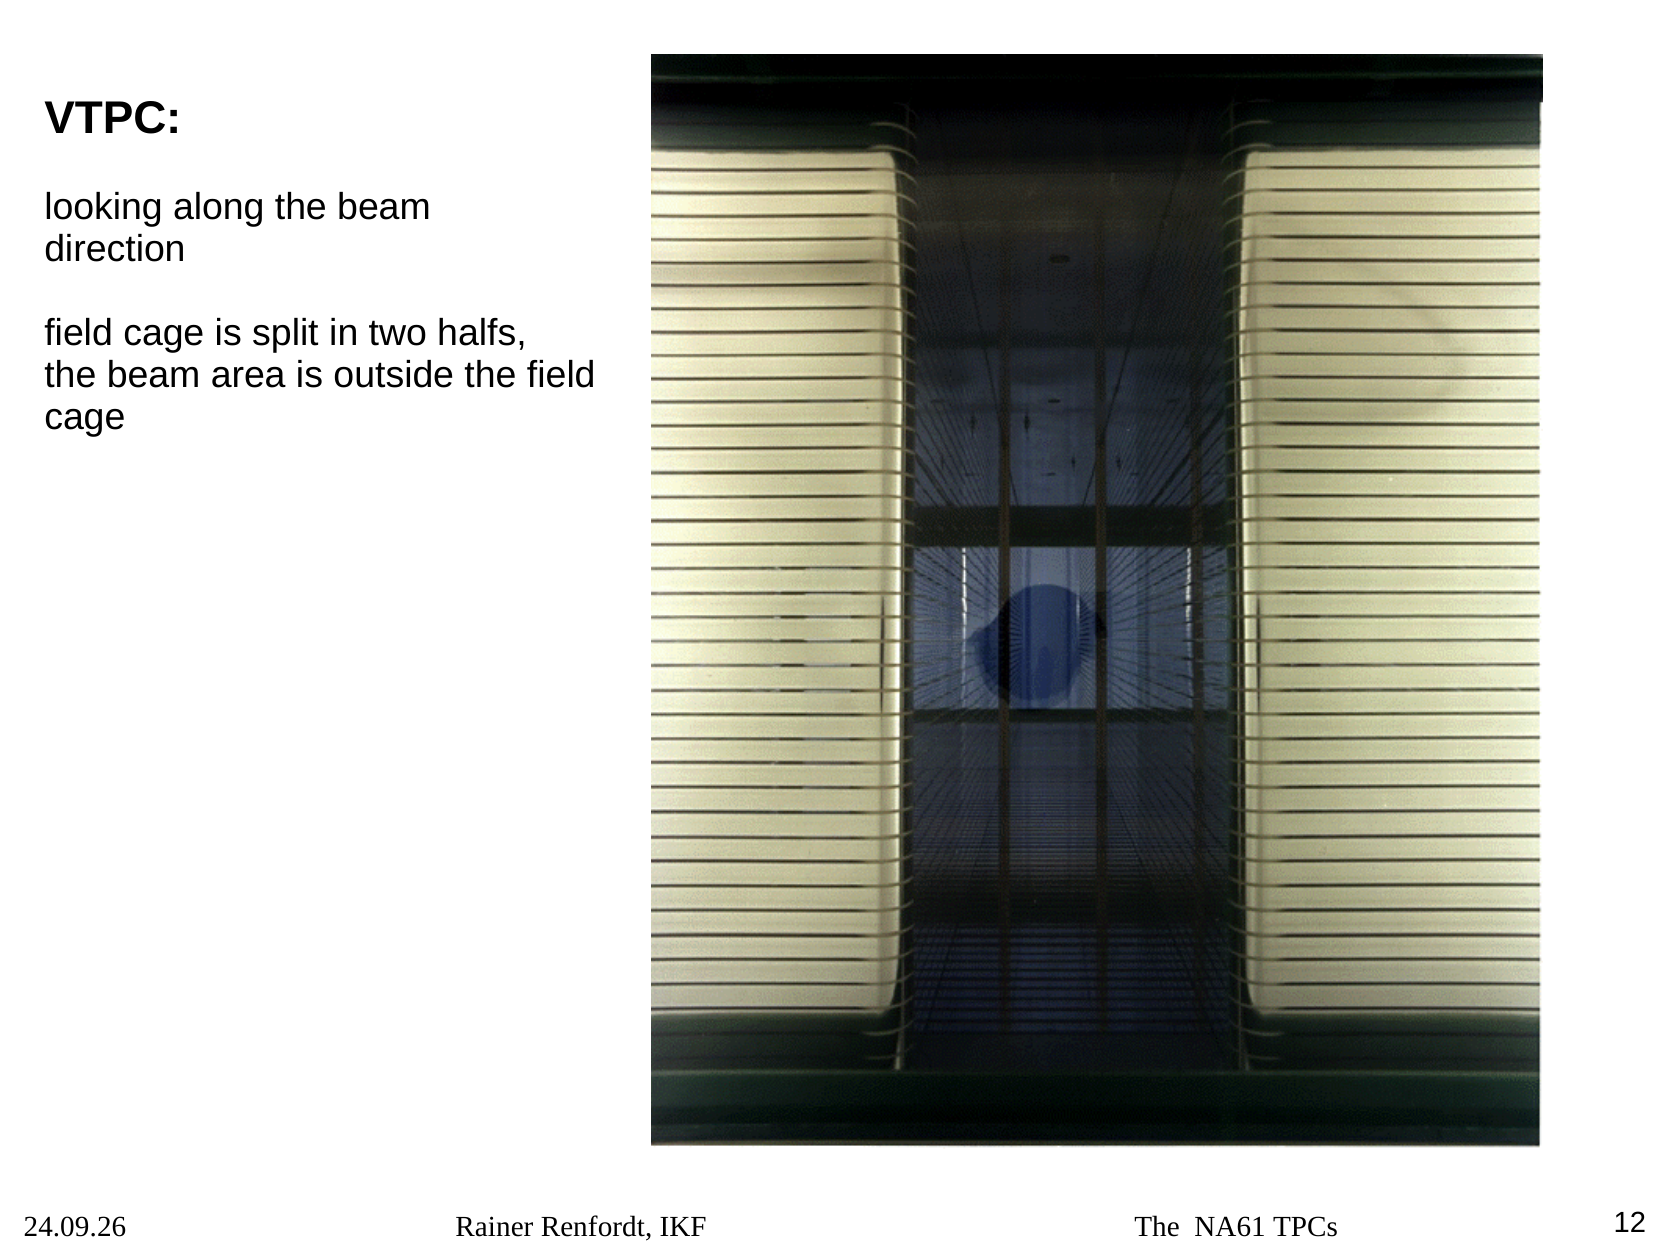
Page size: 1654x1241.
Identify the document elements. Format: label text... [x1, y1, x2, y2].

text_box VTPC: looking along the beam direction field cage is split in two halfs, the beam area is outside the field cage [29, 84, 621, 448]
picture [651, 54, 1543, 1149]
